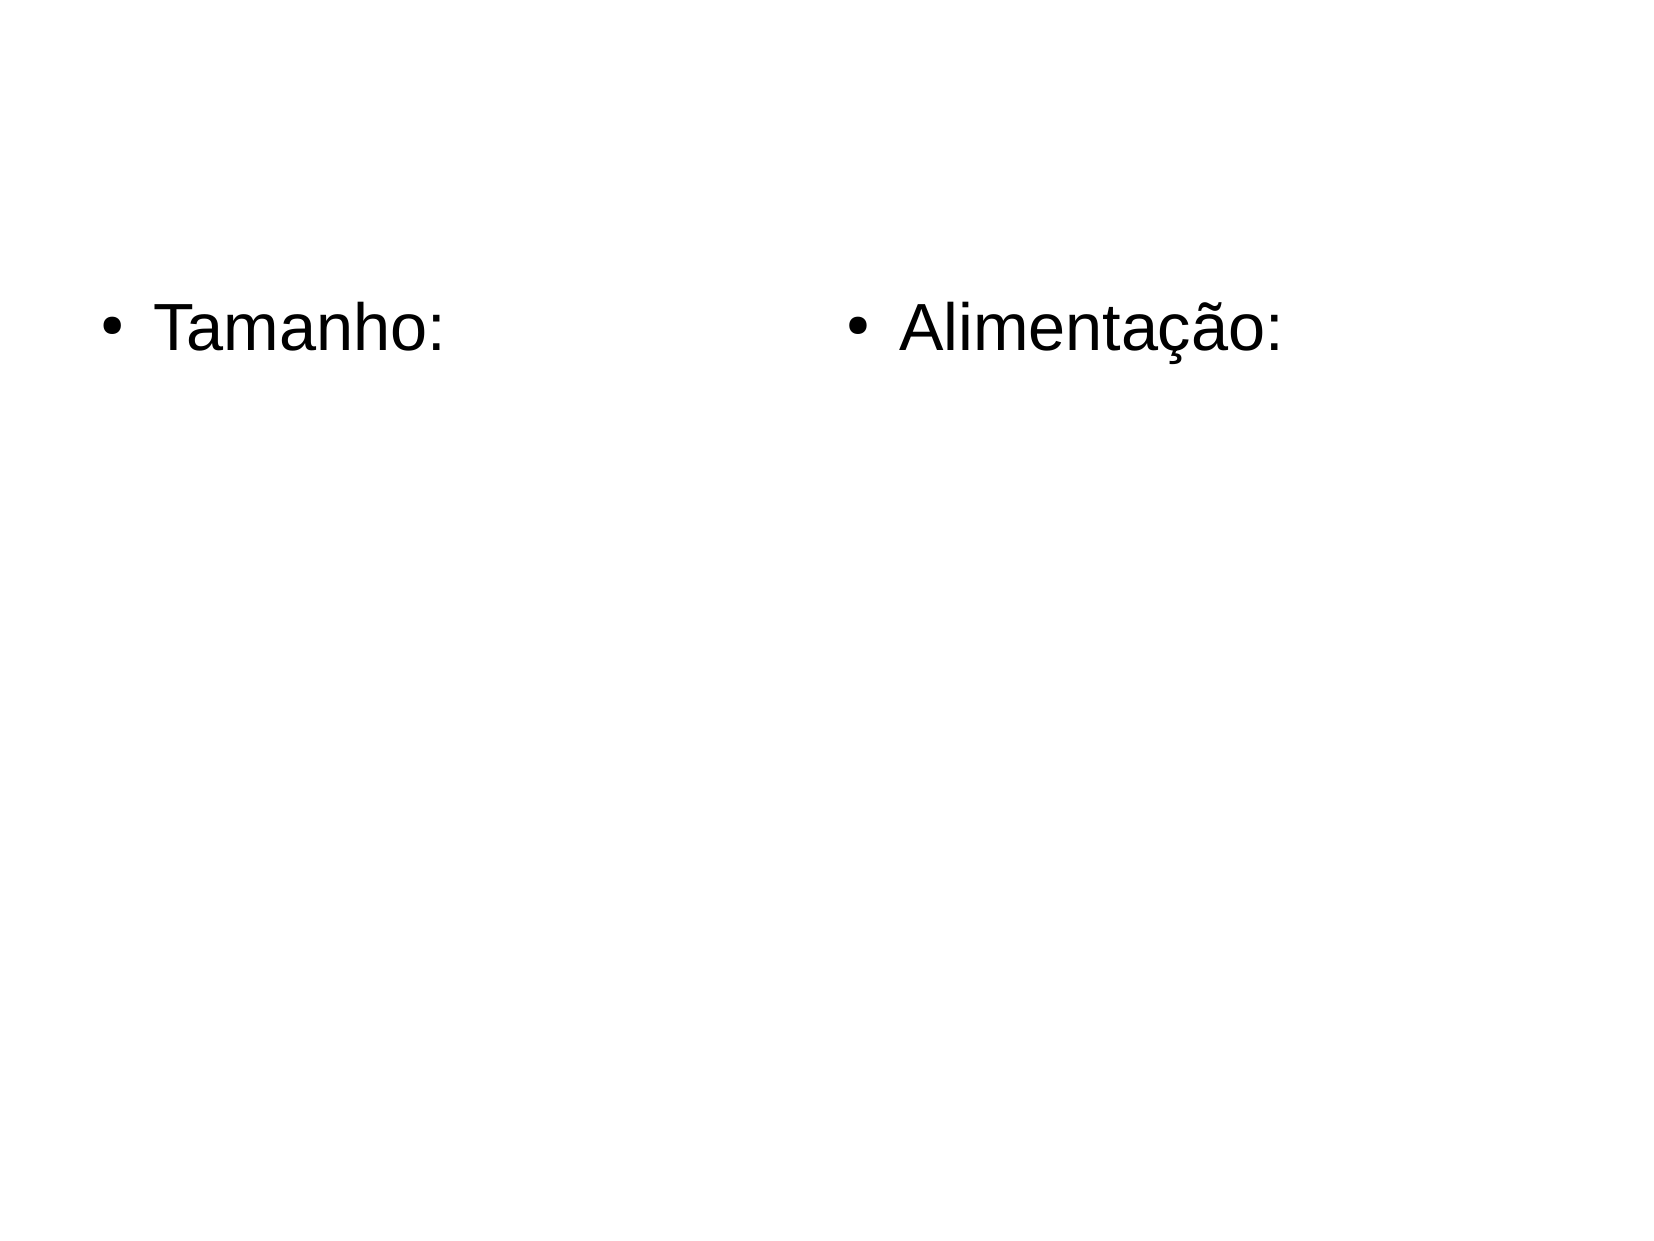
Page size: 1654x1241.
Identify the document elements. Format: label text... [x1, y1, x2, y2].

list Tamanho: [82, 290, 793, 1010]
list Alimentação: [828, 290, 1539, 1010]
